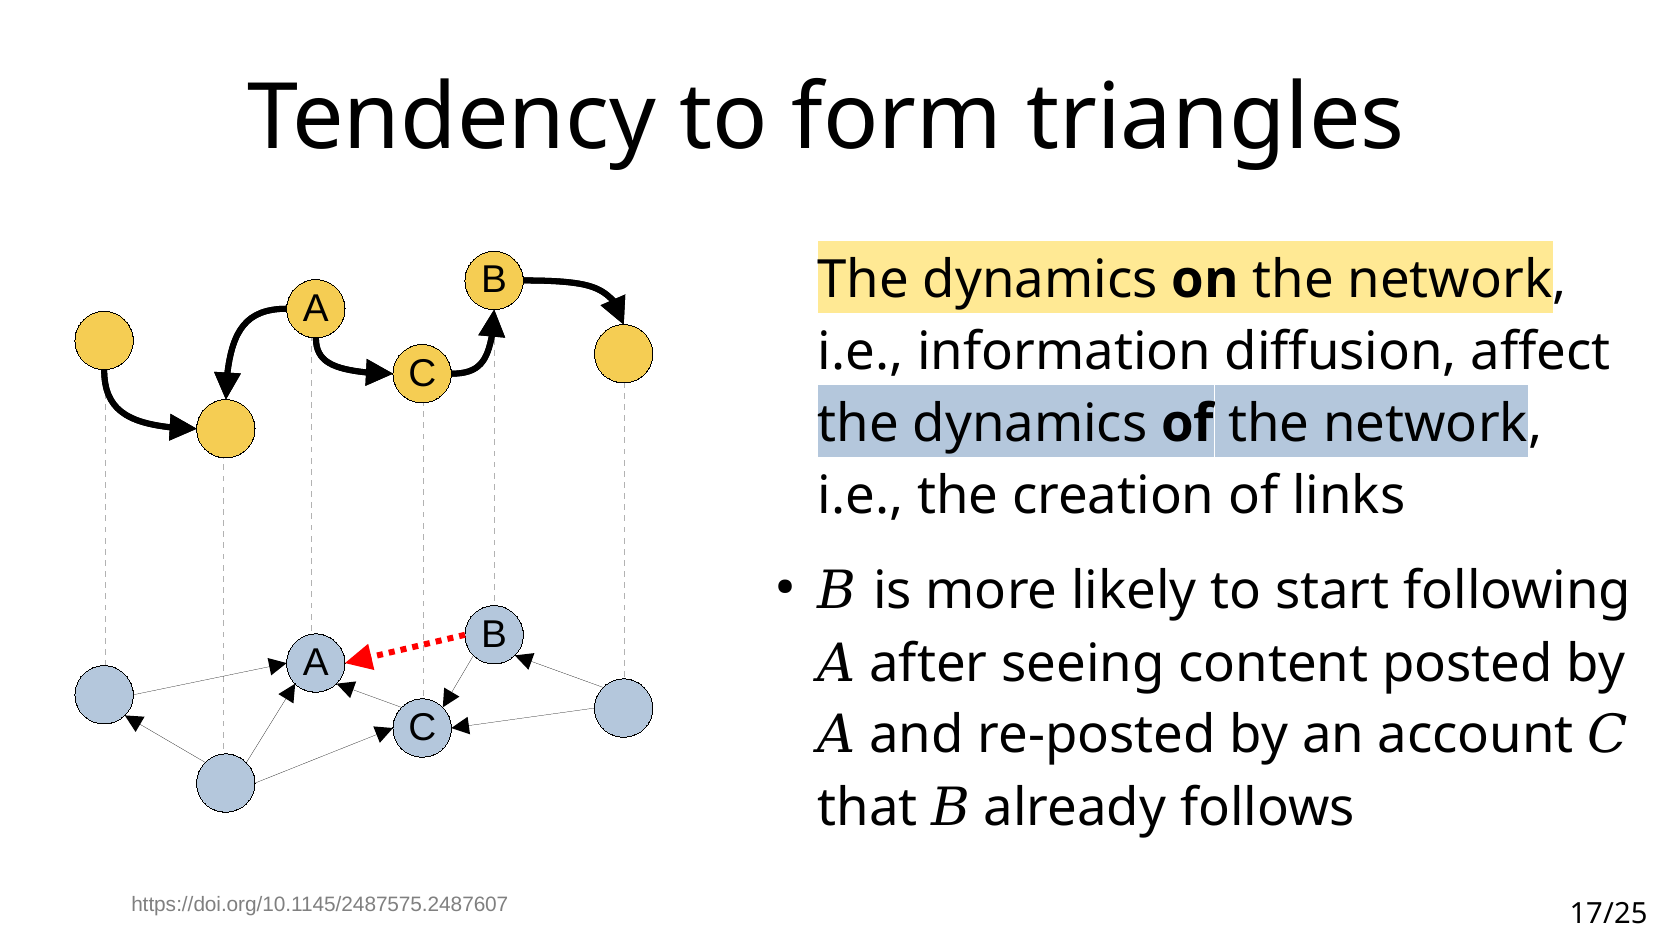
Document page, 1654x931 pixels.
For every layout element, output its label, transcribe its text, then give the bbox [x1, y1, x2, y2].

text_box B [465, 605, 524, 664]
text_box [594, 678, 653, 738]
text_box [74, 665, 134, 724]
title Tendency to form triangles [82, 1, 1571, 226]
text_box [594, 324, 653, 383]
text_box A [286, 279, 346, 338]
text_box [196, 399, 256, 458]
text_box B [464, 251, 524, 310]
list The dynamics on the network, i.e., information diffusion, affect the dynamics of the network, i.e., the creation of links B is more likely to start following A after seeing content posted by A and re-posted by an account C that B already follows [761, 241, 1632, 871]
text_box https://doi.org/10.1145/2487575.2487607 [75, 885, 571, 931]
text_box A [286, 633, 345, 693]
text_box [74, 311, 134, 370]
text_box [196, 753, 255, 813]
text_box C [392, 344, 452, 403]
text_box C [393, 698, 452, 758]
